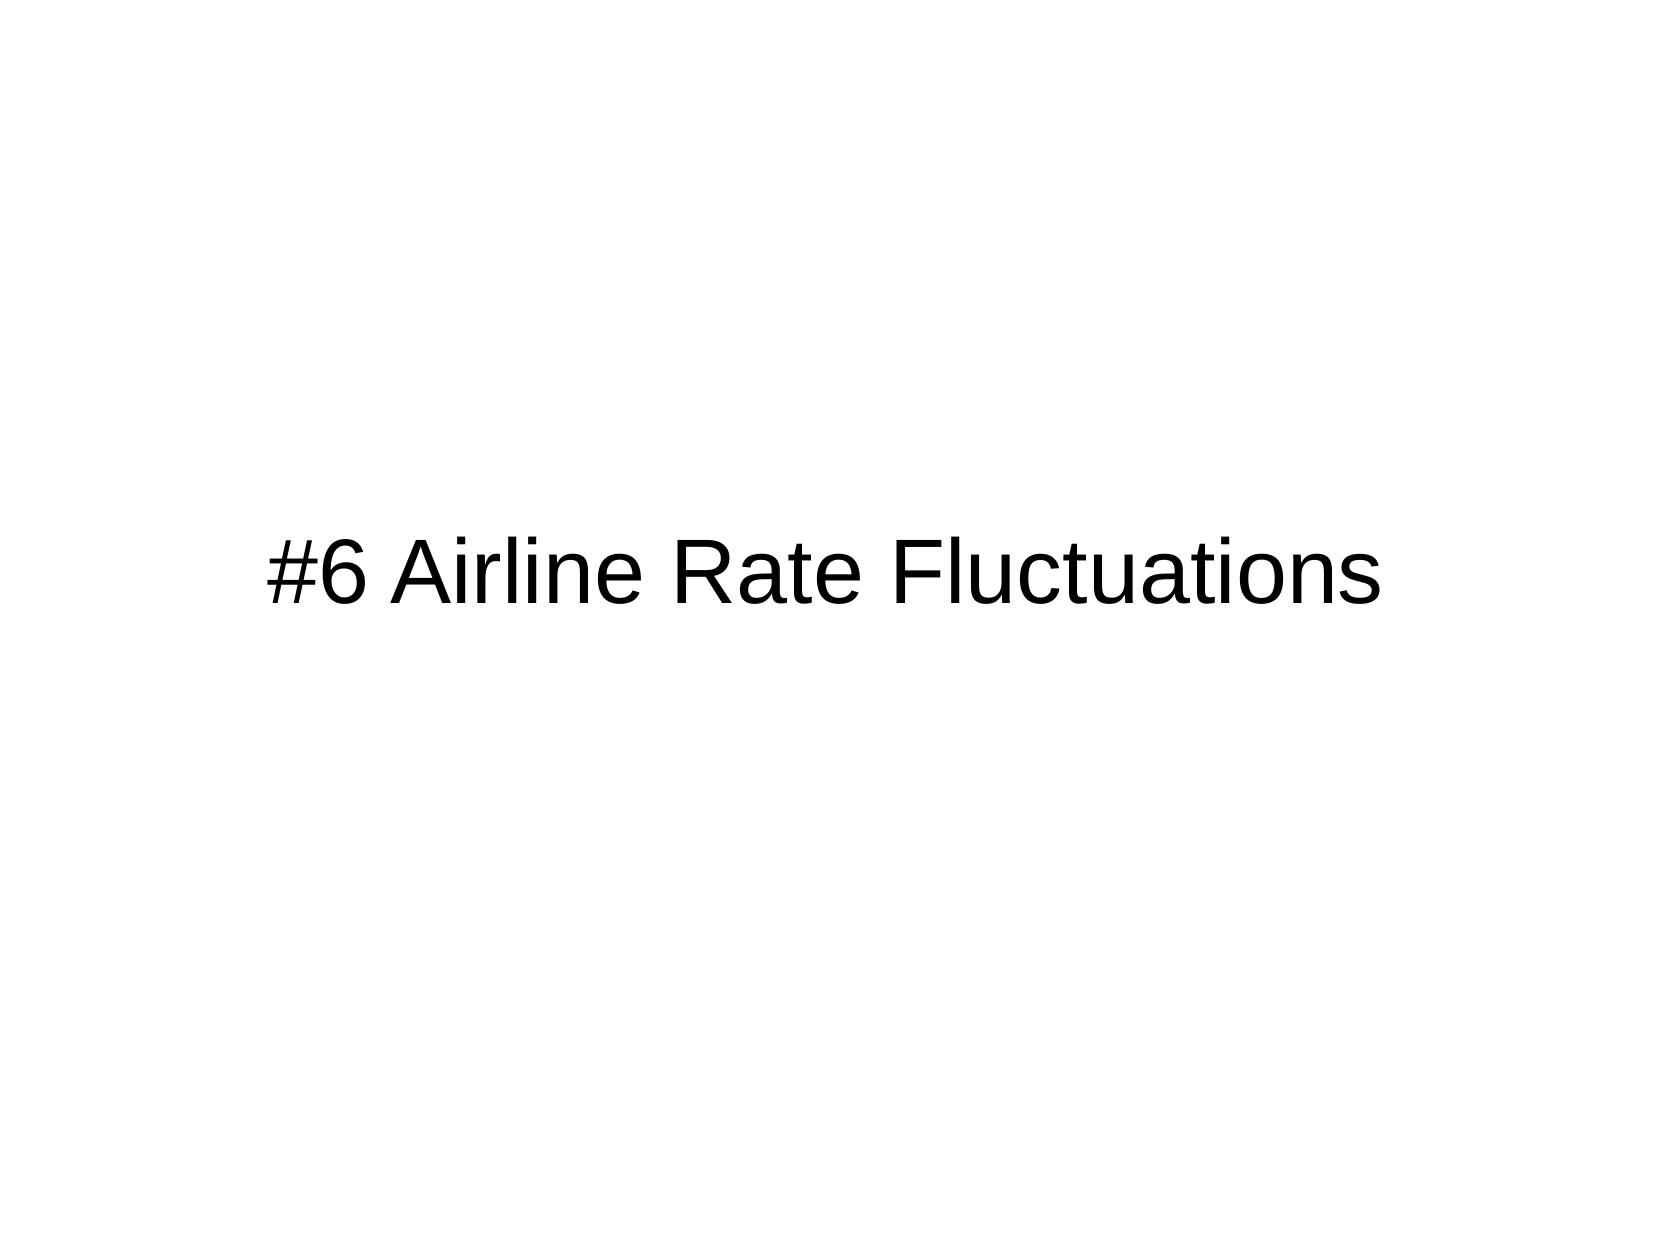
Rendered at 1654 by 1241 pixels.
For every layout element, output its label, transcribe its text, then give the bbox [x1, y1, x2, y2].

title #6 Airline Rate Fluctuations [82, 468, 1571, 676]
